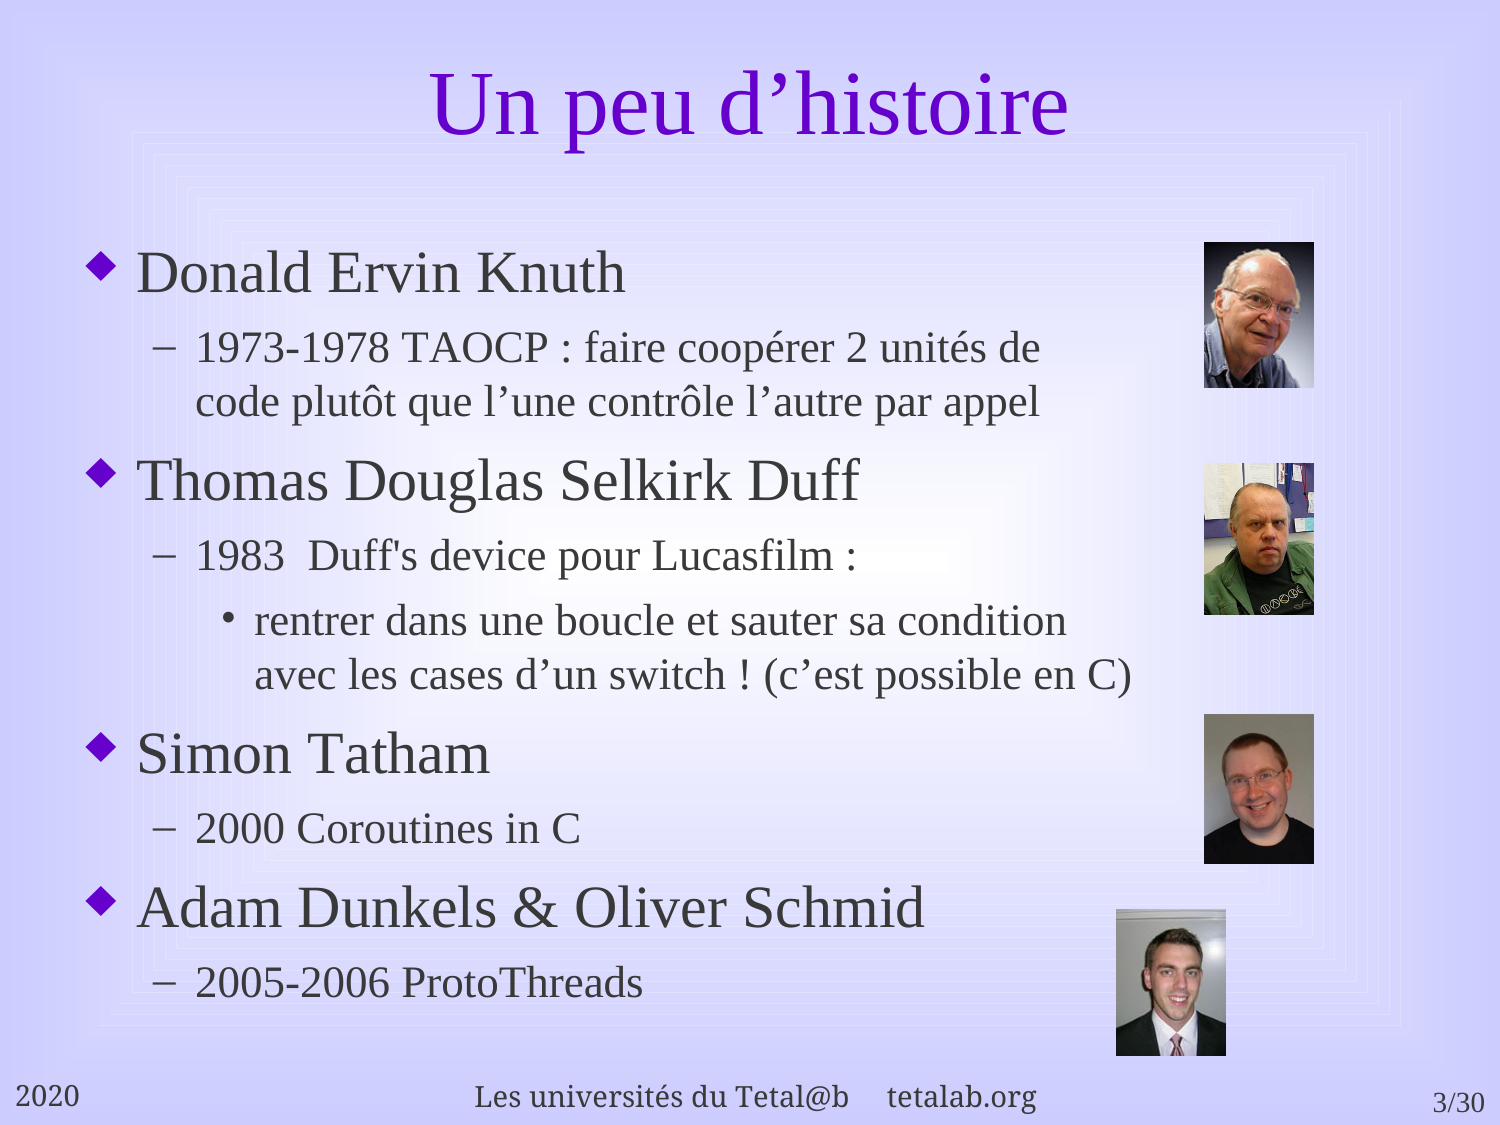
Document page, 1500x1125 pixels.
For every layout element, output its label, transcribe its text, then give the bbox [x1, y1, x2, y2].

title Un peu d’histoire [0, 5, 1500, 189]
picture [1204, 714, 1314, 864]
picture [1204, 242, 1314, 388]
list Donald Ervin Knuth 1973-1978 TAOCP : faire coopérer 2 unités de code plutôt que l’une contrôle l’autre par appel Thomas Douglas Selkirk Duff 1983 Duff's device pour Lucasfilm : rentrer dans une boucle et sauter sa condition avec les cases d’un switch ! (c’est possible en C) Simon Tatham 2000 Coroutines in C Adam Dunkels & Oliver Schmid 2005-2006 ProtoThreads [70, 224, 1453, 1016]
picture [1204, 463, 1314, 615]
picture [1116, 909, 1226, 1056]
